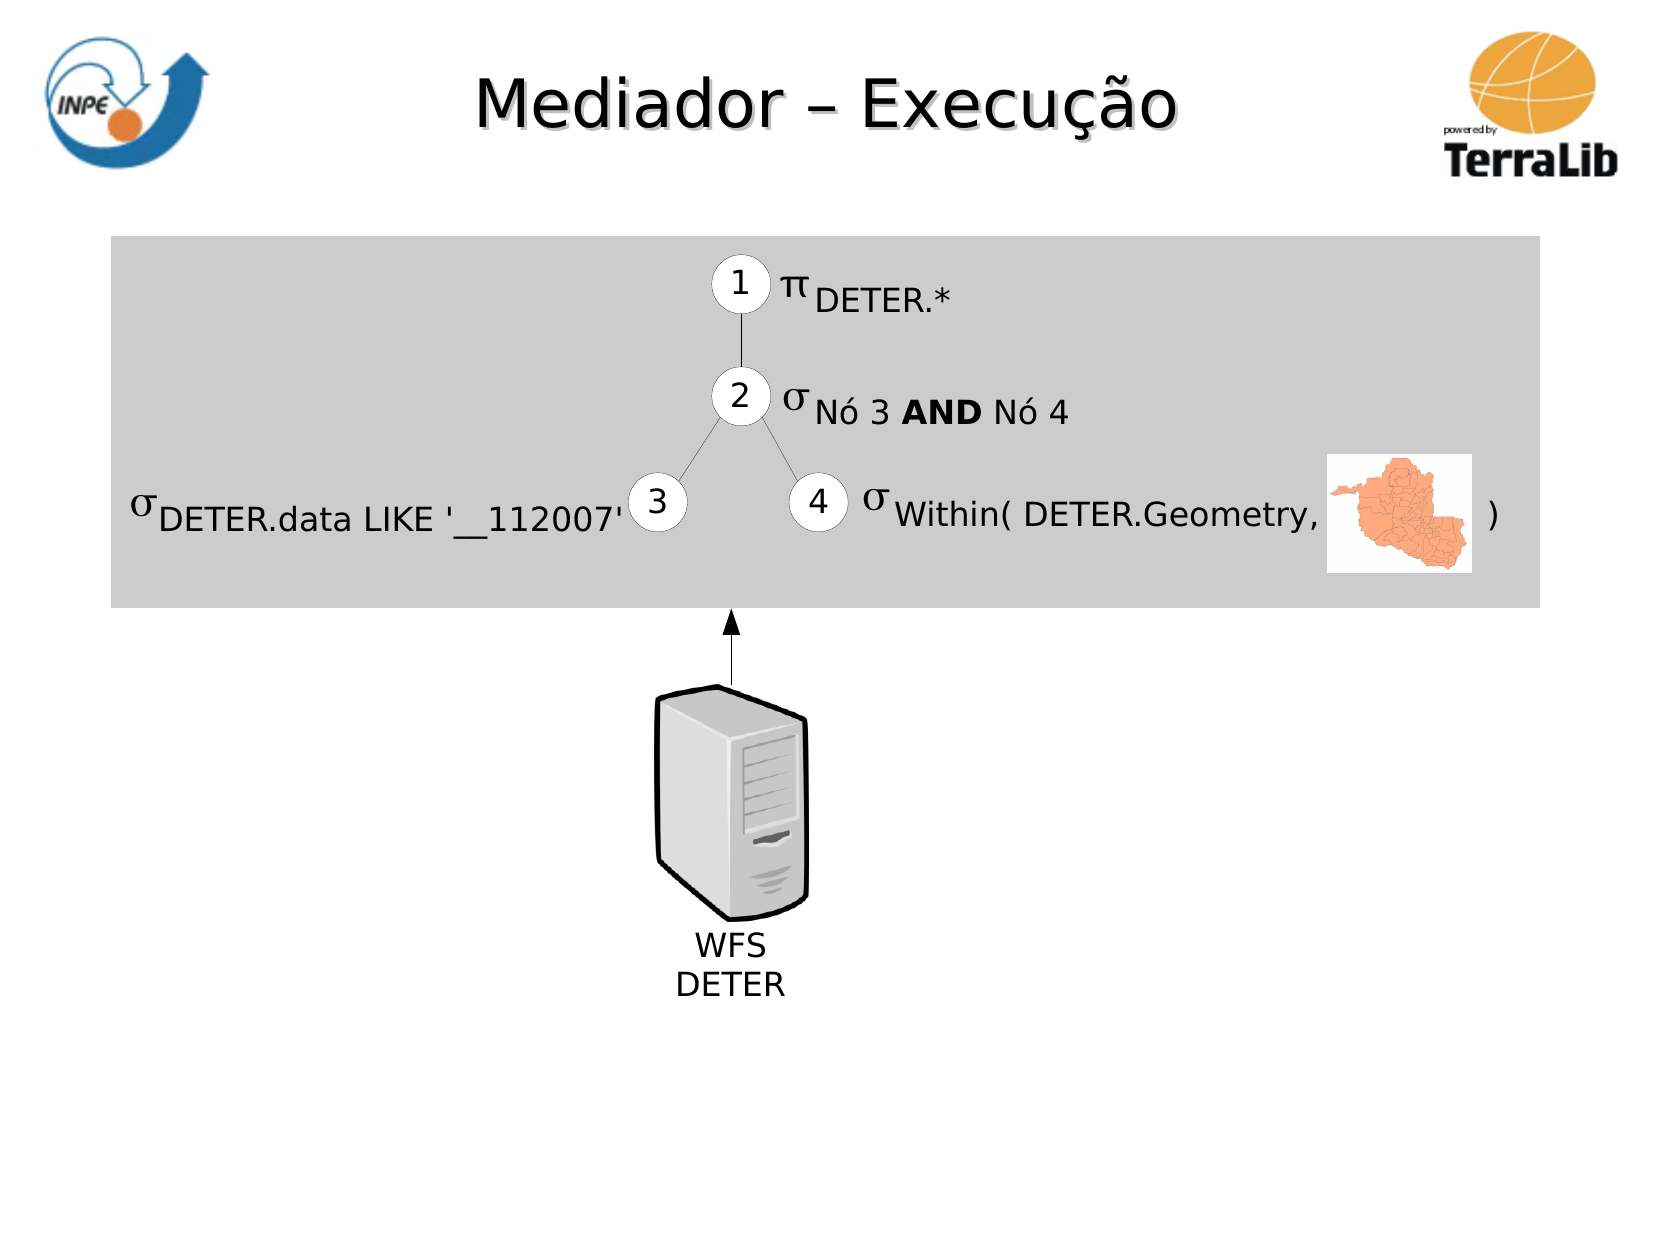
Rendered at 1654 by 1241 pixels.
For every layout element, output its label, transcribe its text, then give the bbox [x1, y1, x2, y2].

picture [111, 236, 1543, 1006]
picture [35, 29, 206, 178]
picture [1447, 29, 1619, 178]
title Mediador – Execução [206, 25, 1447, 184]
